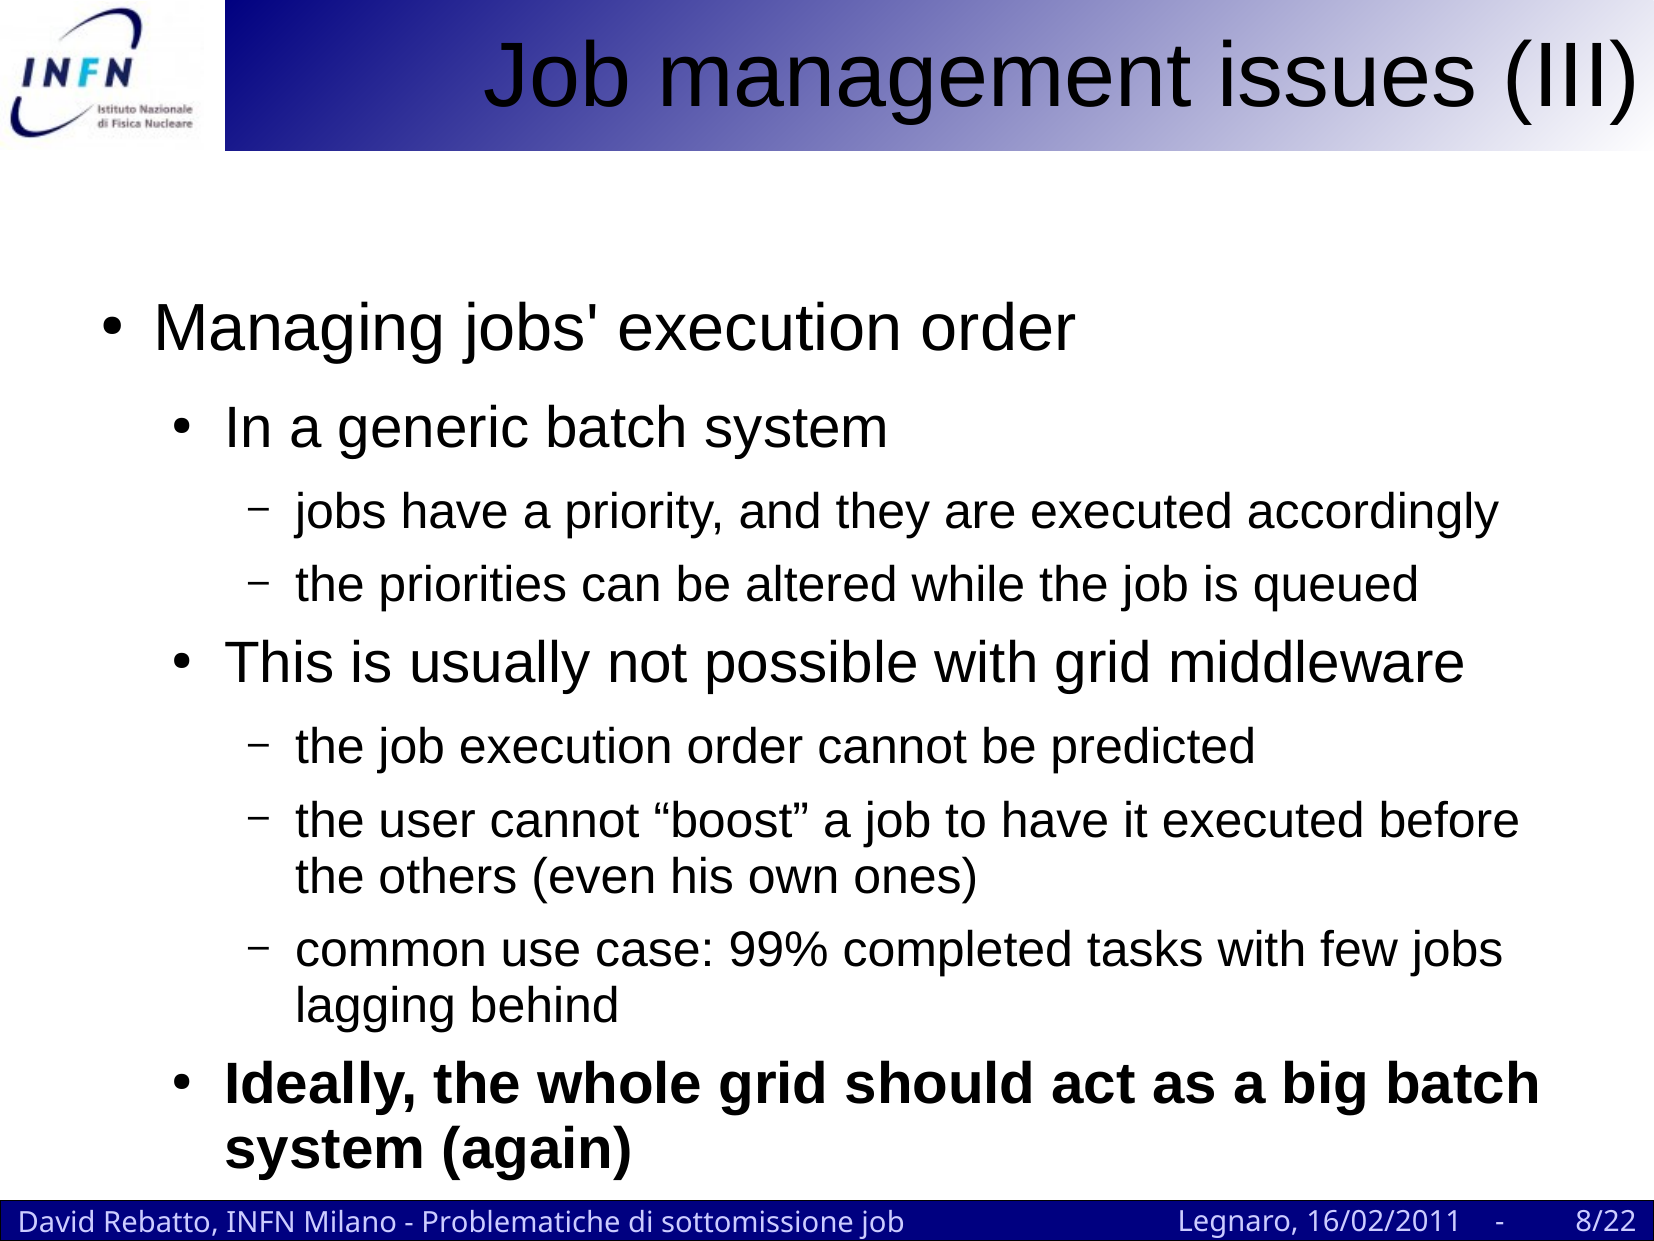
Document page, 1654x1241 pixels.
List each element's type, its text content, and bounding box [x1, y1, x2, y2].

title Job management issues (III) [225, 0, 1654, 151]
list Managing jobs' execution order In a generic batch system jobs have a priority, and they are executed accordingly the priorities can be altered while the job is queued This is usually not possible with grid middleware the job execution order cannot be predicted the user cannot “boost” a job to have it executed before the others (even his own ones) common use case: 99% completed tasks with few jobs lagging behind Ideally, the whole grid should act as a big batch system (again) [82, 290, 1571, 1184]
picture [0, 1, 204, 150]
